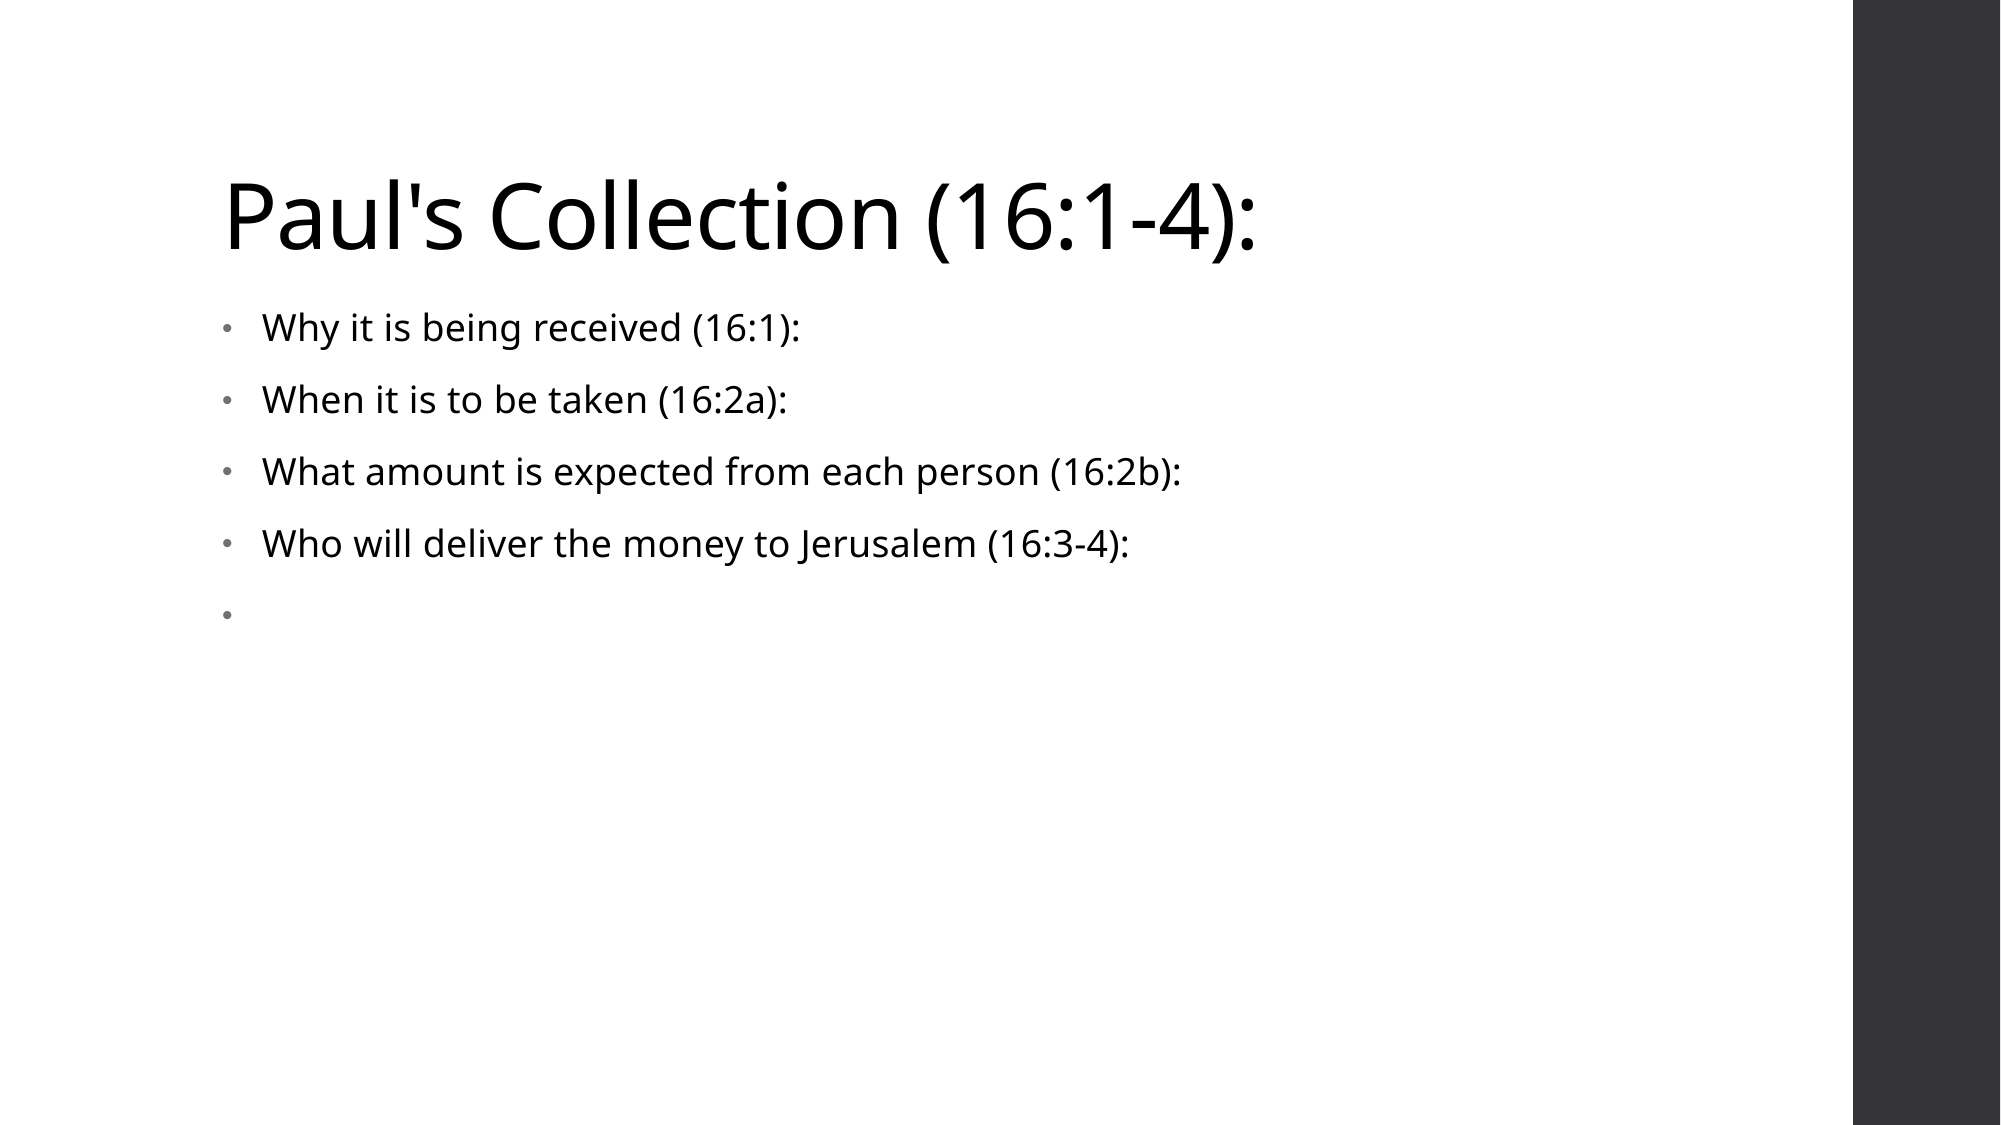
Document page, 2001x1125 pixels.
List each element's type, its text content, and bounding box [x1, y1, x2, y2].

list Why it is being received (16:1): When it is to be taken (16:2a): What amount is expected from each person (16:2b): Who will deliver the money to Jerusalem (16:3-4): [206, 299, 1617, 1014]
title Paul's Collection (16:1-4): [206, 60, 1797, 278]
